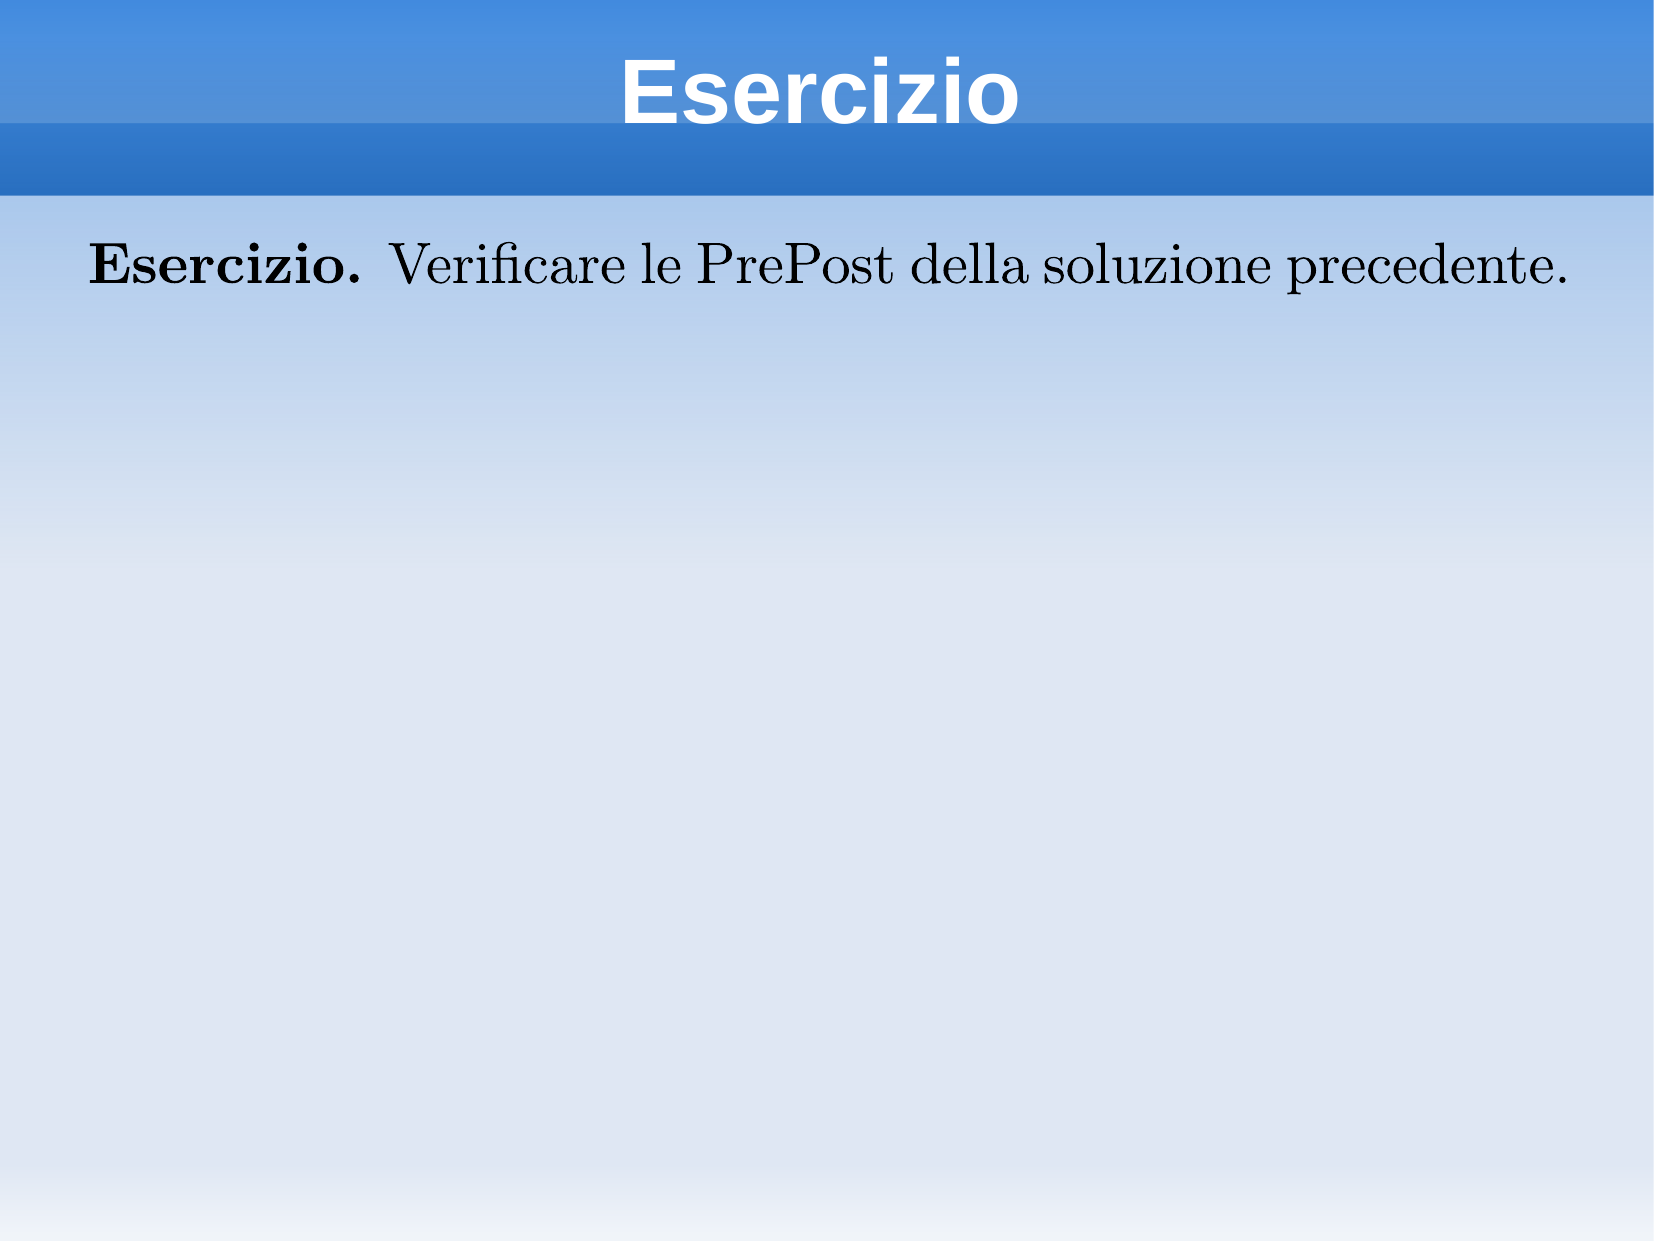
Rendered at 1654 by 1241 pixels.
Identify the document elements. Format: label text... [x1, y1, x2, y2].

text_box [87, 241, 1571, 295]
picture [0, 0, 1654, 1241]
title Esercizio [76, 0, 1565, 196]
